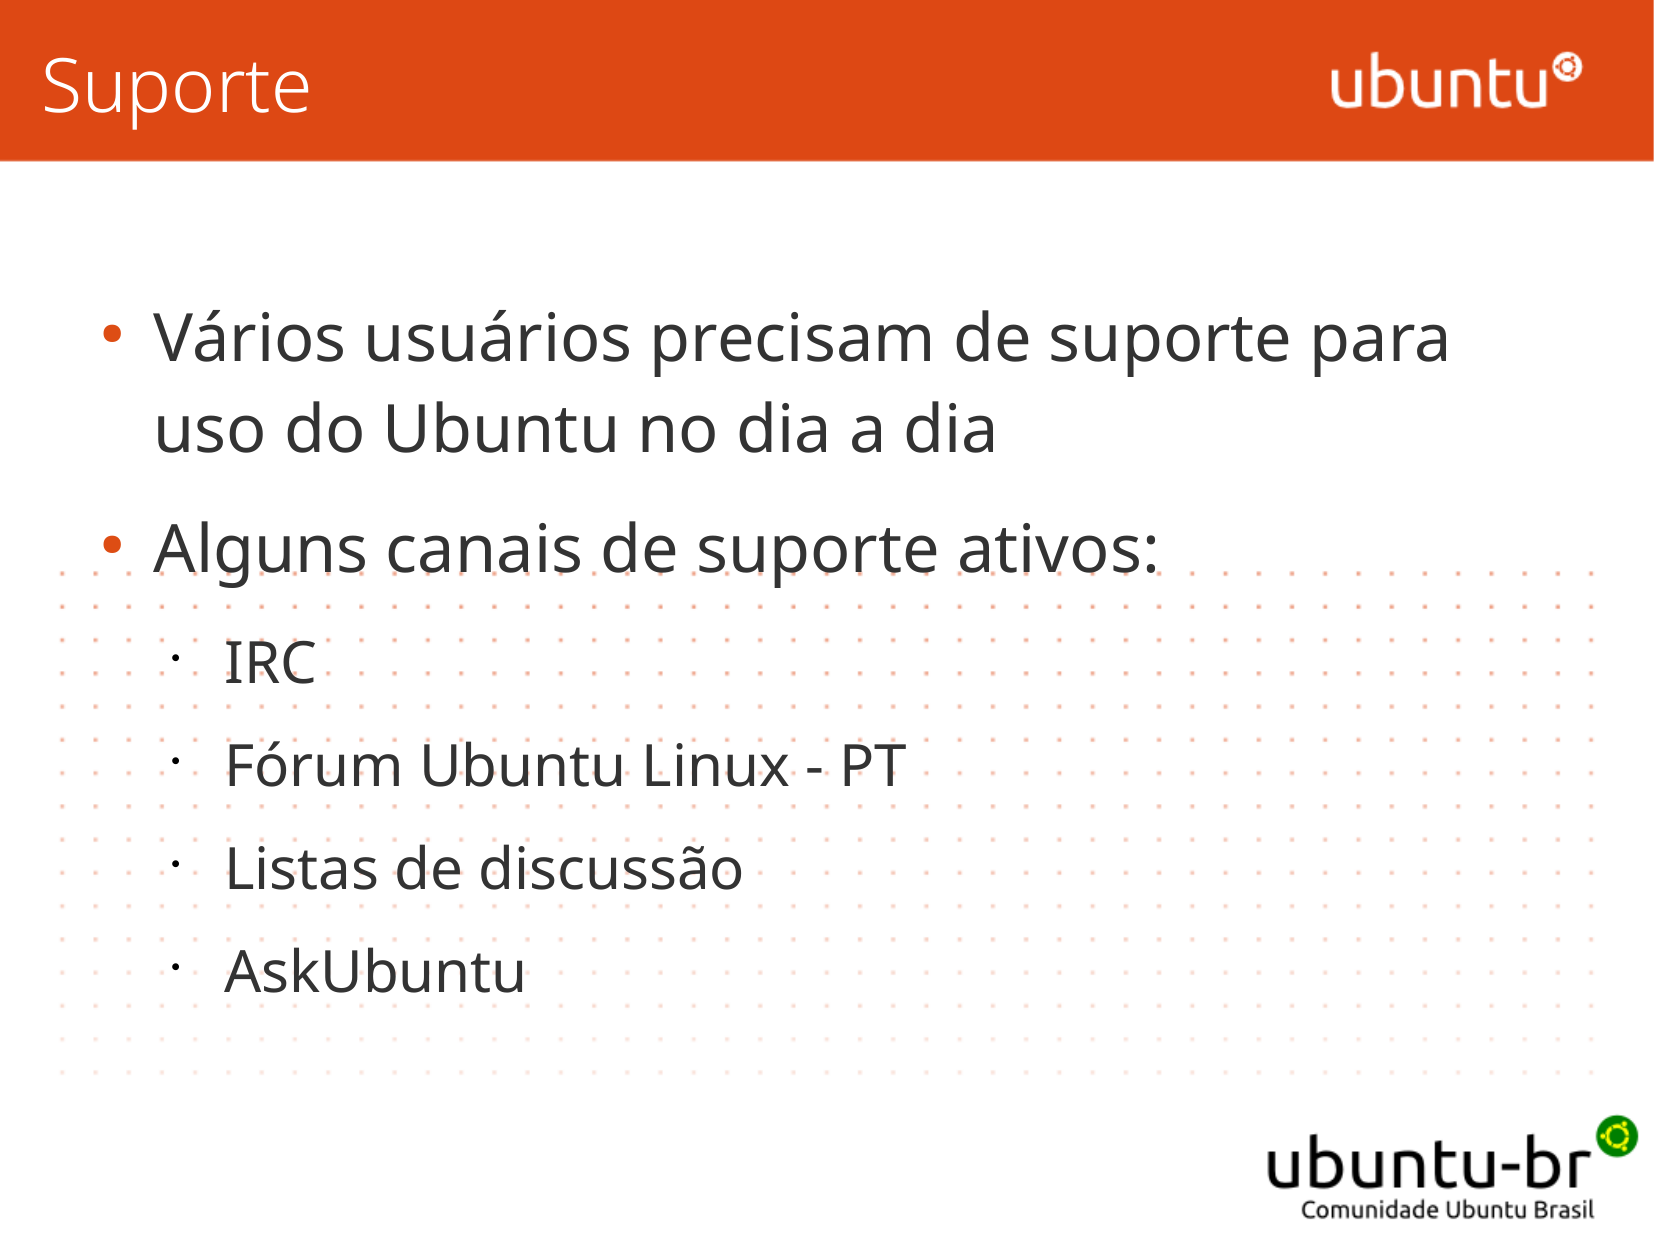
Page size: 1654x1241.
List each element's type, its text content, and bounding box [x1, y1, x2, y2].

title Suporte [41, 31, 1300, 136]
picture [0, 0, 1654, 1241]
list Vários usuários precisam de suporte para uso do Ubuntu no dia a dia Alguns canais de suporte ativos: IRC Fórum Ubuntu Linux - PT Listas de discussão AskUbuntu [82, 290, 1538, 1010]
